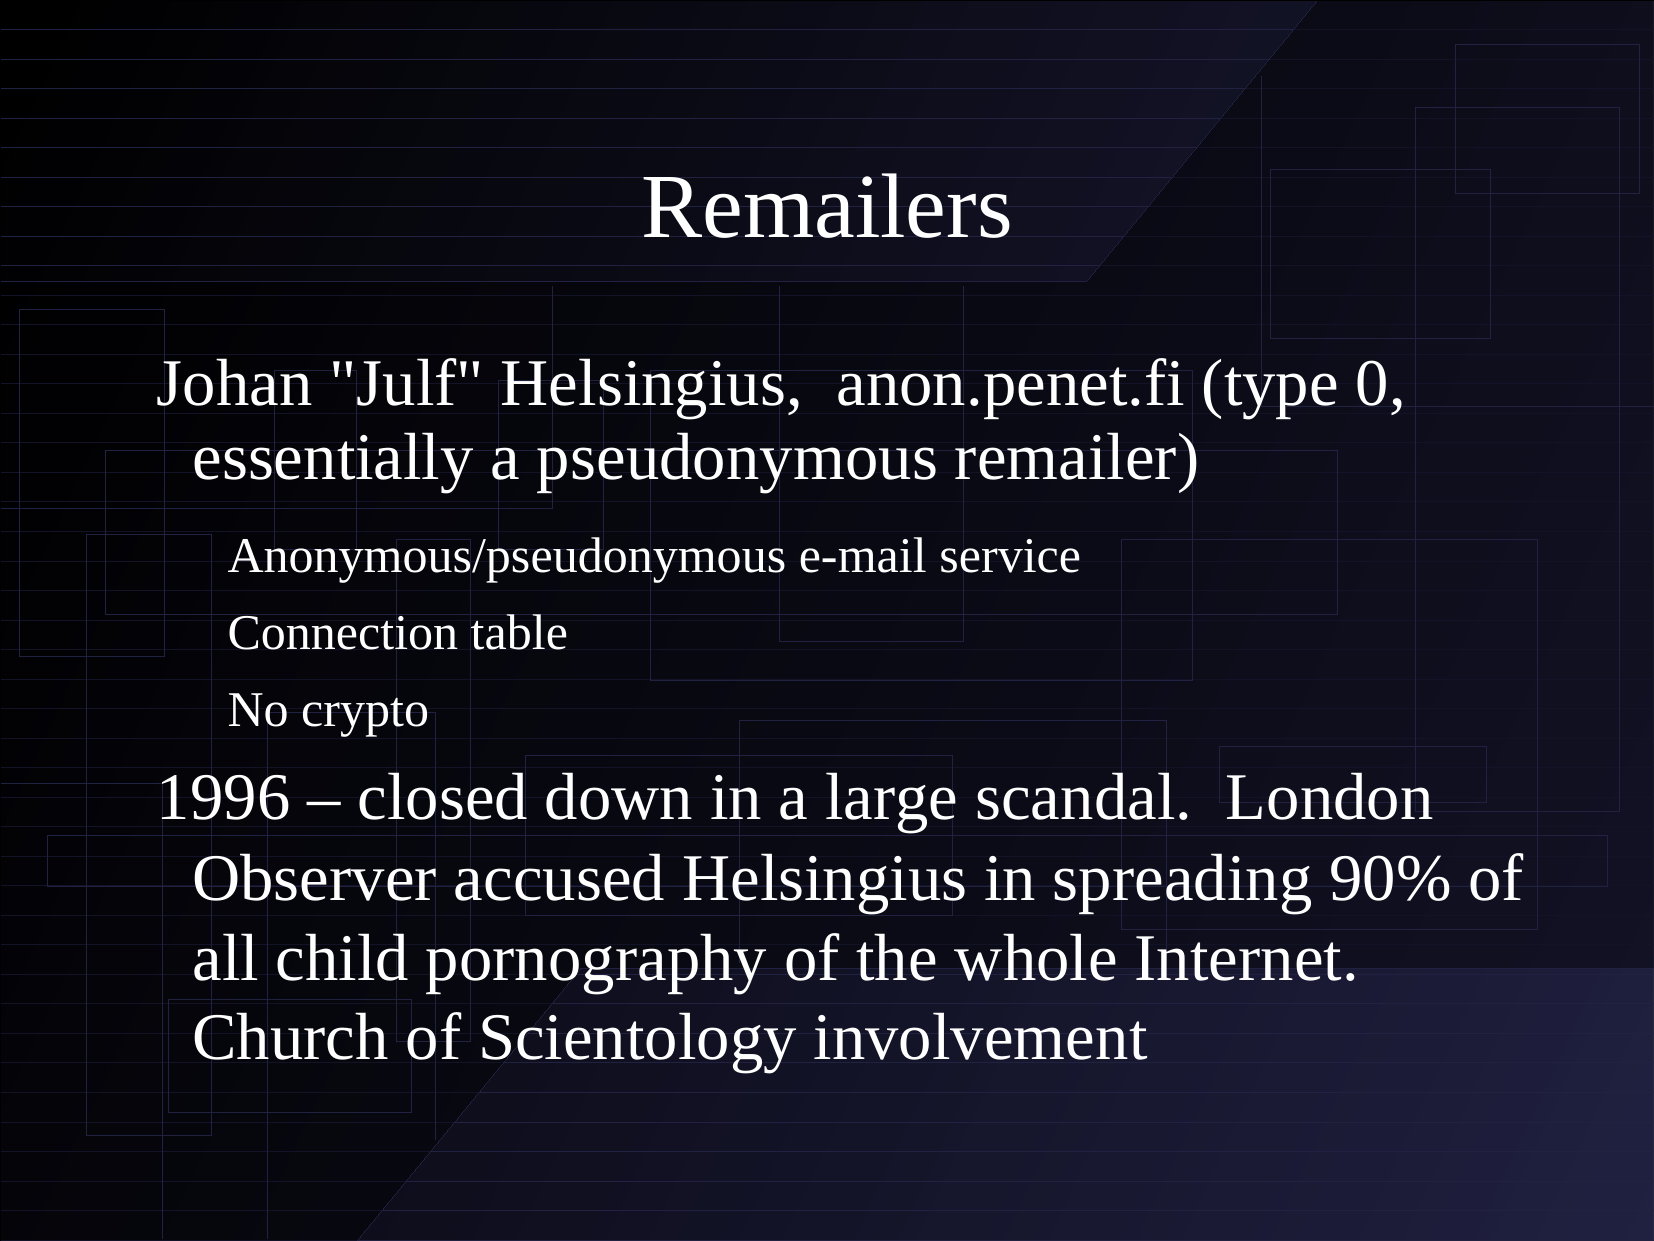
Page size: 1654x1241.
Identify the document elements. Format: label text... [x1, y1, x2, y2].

title Remailers [121, 102, 1534, 311]
list Johan "Julf" Helsingius, anon.penet.fi (type 0, essentially a pseudonymous remailer) Anonymous/pseudonymous e-mail service Connection table No crypto 1996 – closed down in a large scandal. London Observer accused Helsingius in spreading 90% of all child pornography of the whole Internet. Church of Scientology involvement [121, 344, 1534, 1127]
